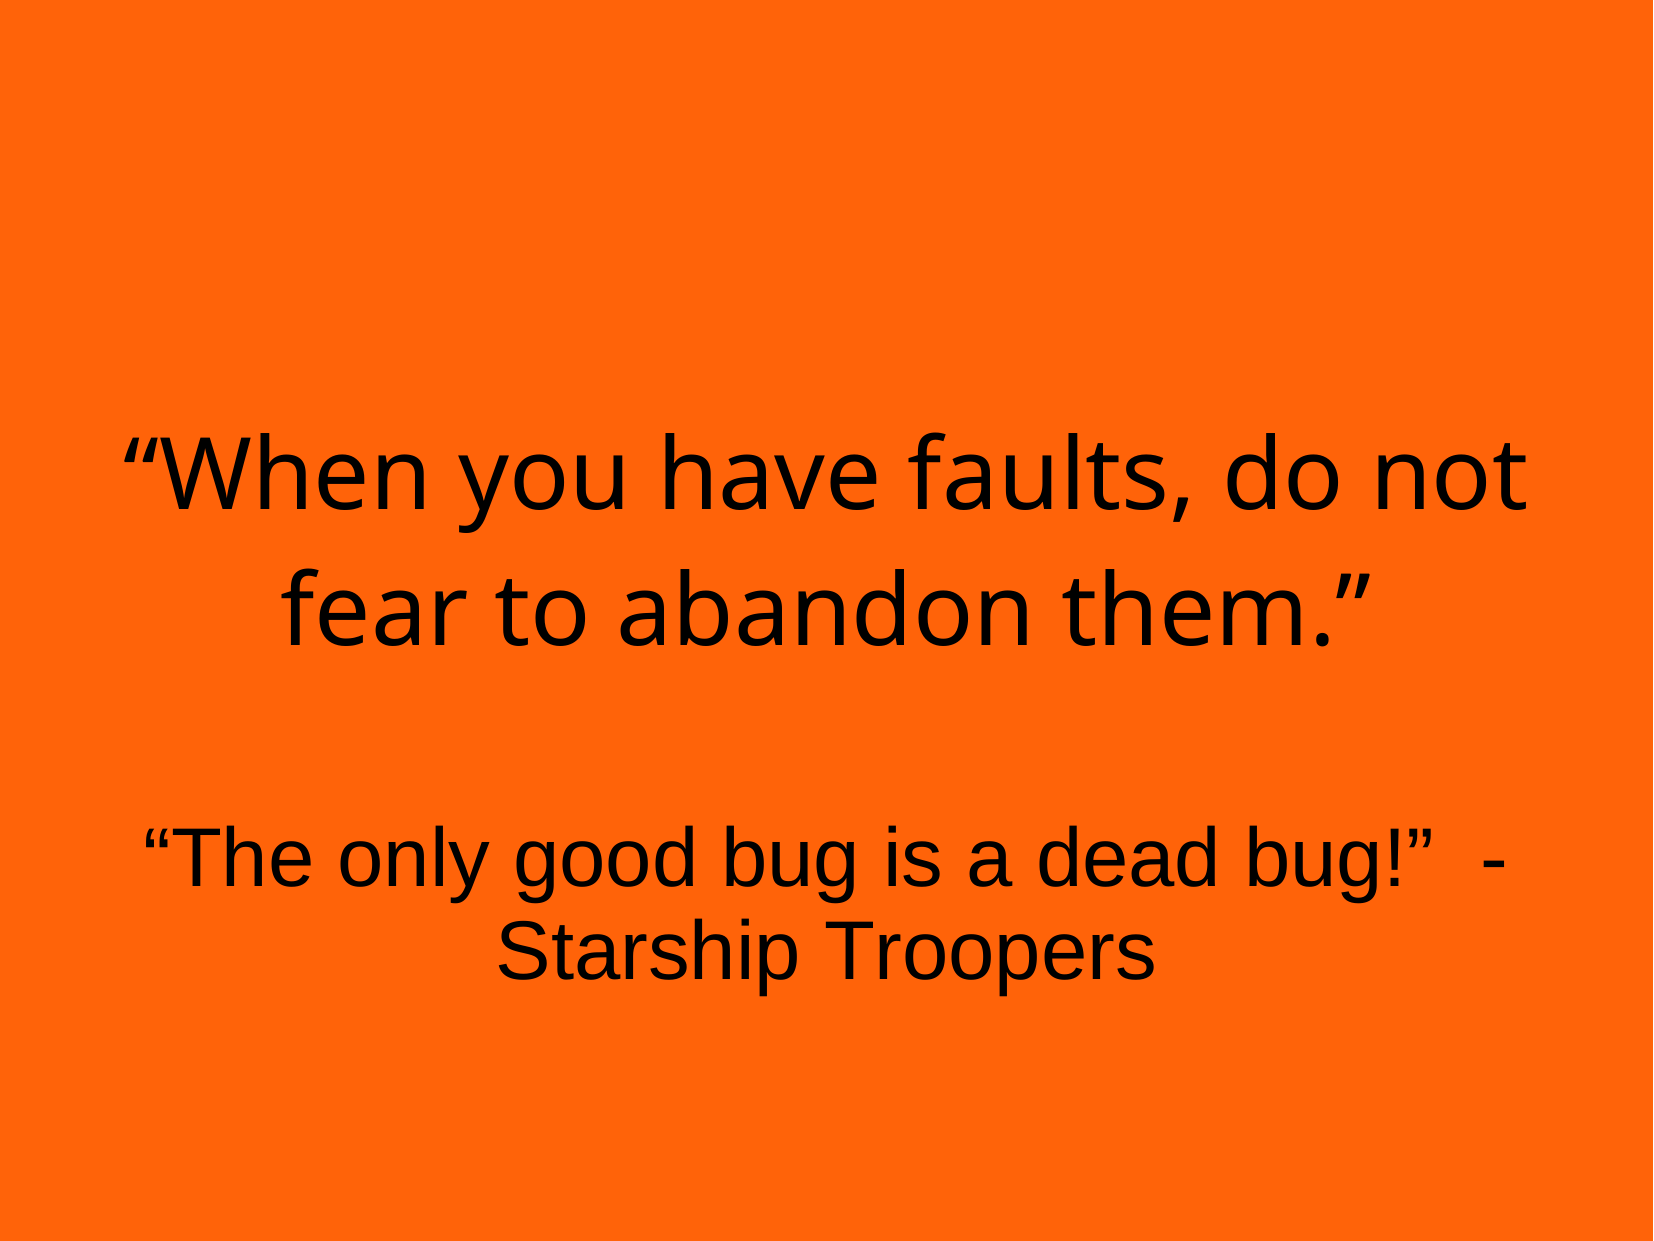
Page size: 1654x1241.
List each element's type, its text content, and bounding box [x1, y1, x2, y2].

subtitle “When you have faults, do not fear to abandon them.” “The only good bug is a dead bug!” - Starship Troopers [82, 290, 1571, 1109]
